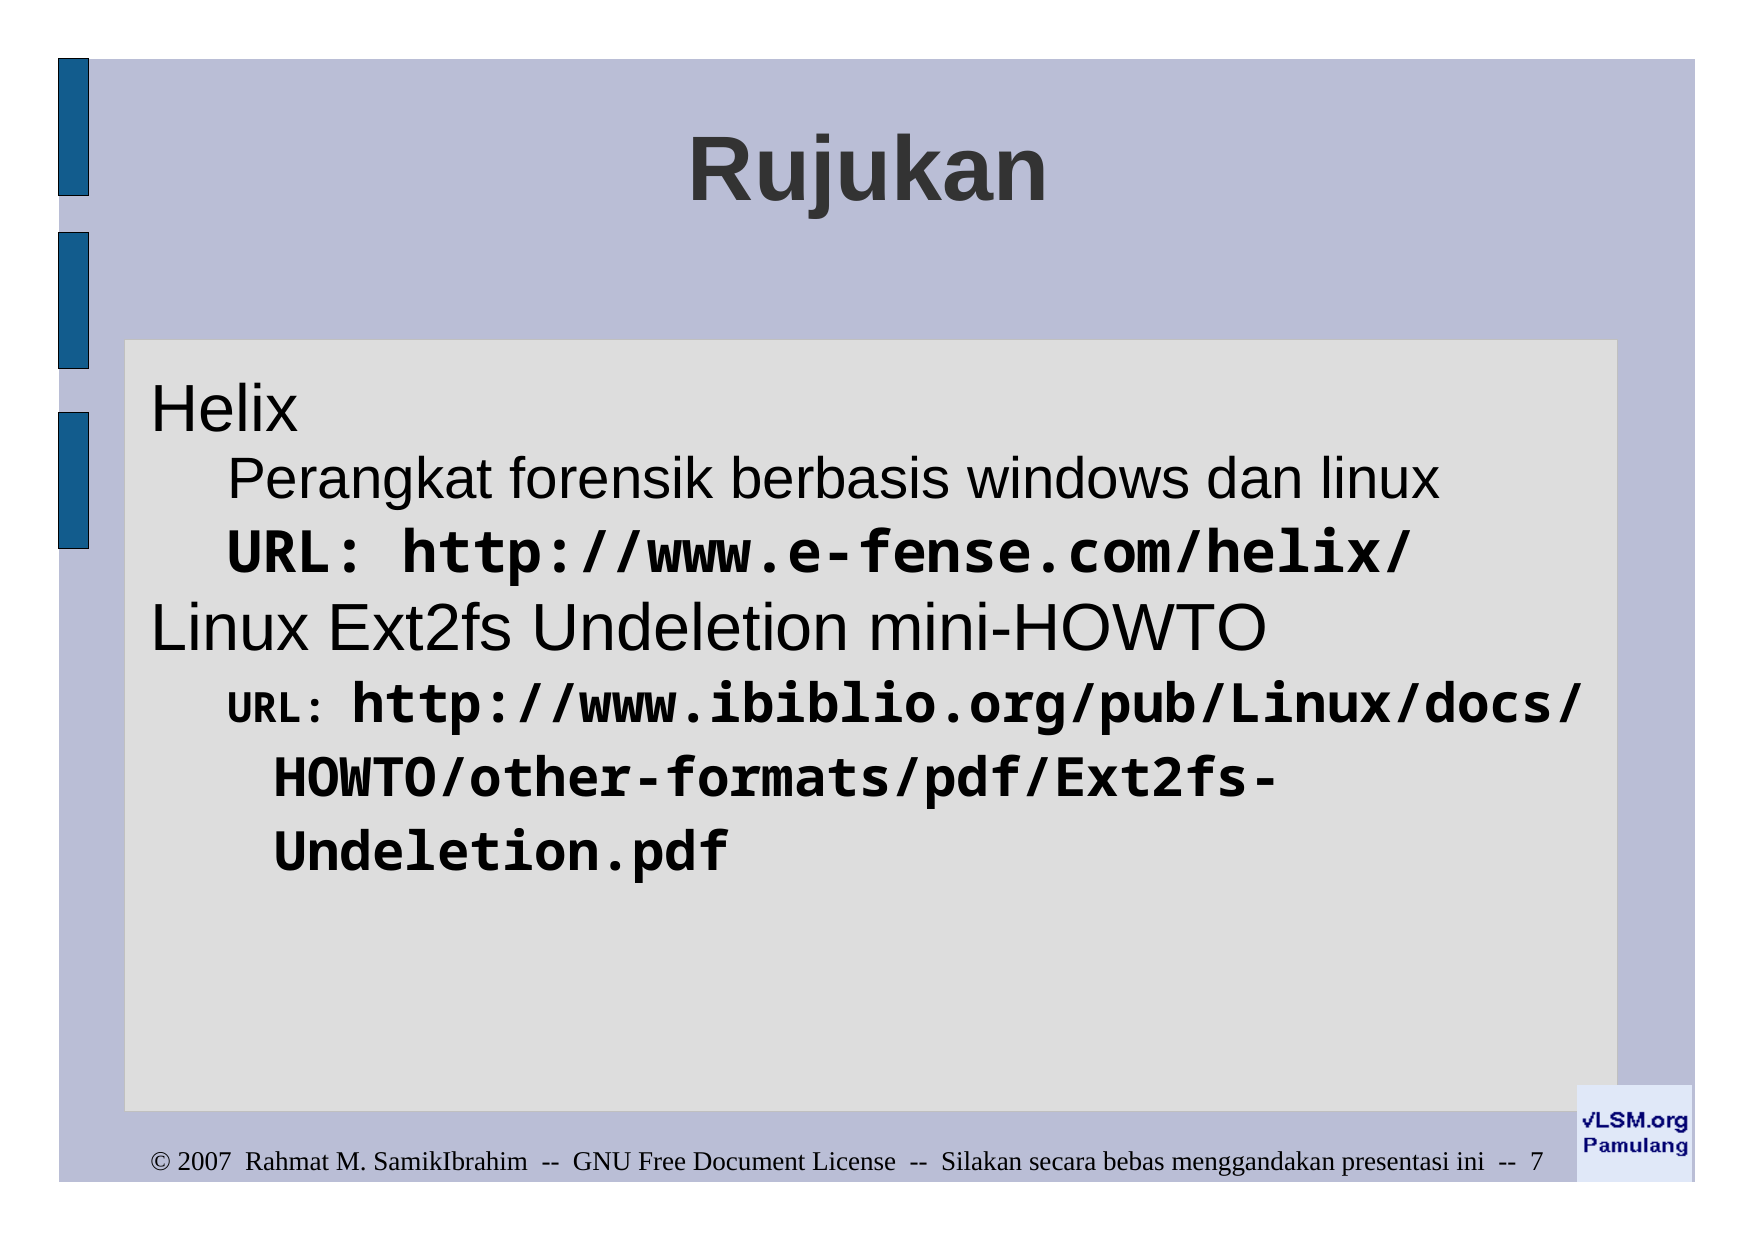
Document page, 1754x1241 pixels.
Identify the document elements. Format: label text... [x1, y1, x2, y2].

list Helix Perangkat forensik berbasis windows dan linux URL: http://www.e-fense.com/helix/ Linux Ext2fs Undeletion mini-HOWTO URL: http://www.ibiblio.org/pub/Linux/docs/ HOWTO/other-formats/pdf/Ext2fs-Undeletion.pdf [132, 370, 1618, 908]
title Rujukan [169, 74, 1568, 263]
picture [1577, 1085, 1692, 1182]
